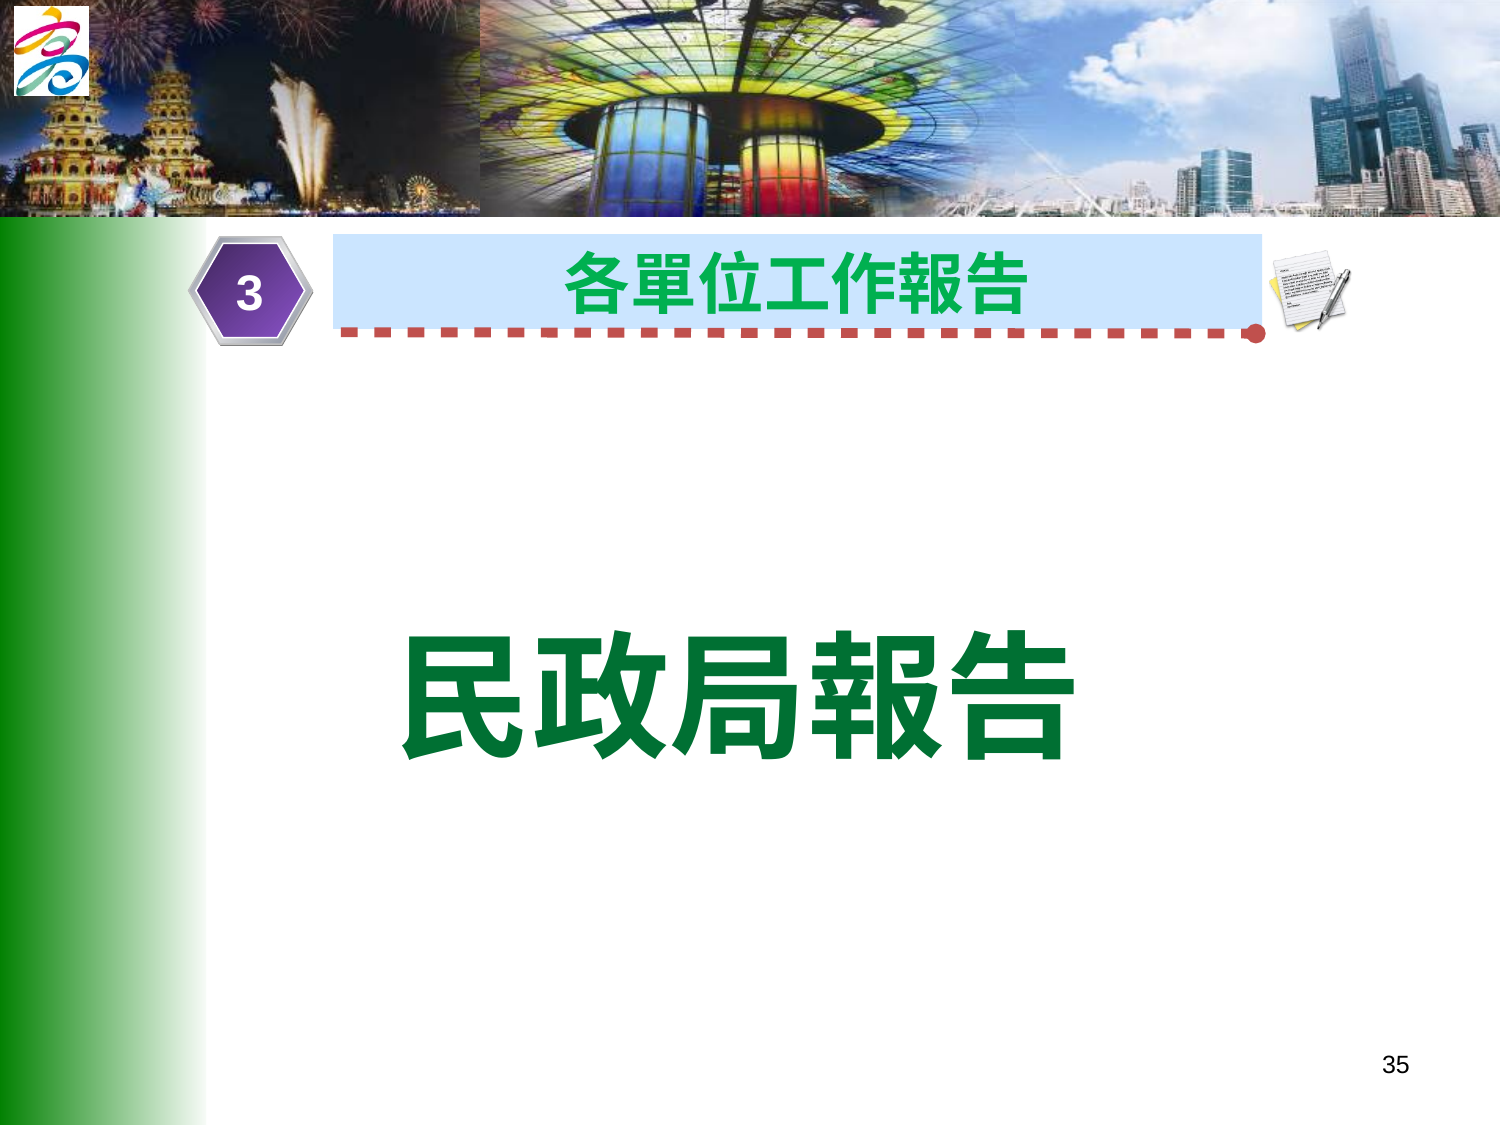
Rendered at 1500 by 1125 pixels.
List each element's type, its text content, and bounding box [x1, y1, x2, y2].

picture [0, 0, 1500, 217]
picture [1268, 249, 1352, 333]
text_box [188, 236, 314, 346]
slide_number <編號> [1352, 1024, 1425, 1103]
title 民政局報告 [88, 385, 1388, 1000]
text_box 3 [220, 253, 279, 328]
text_box 各單位工作報告 [333, 234, 1263, 329]
